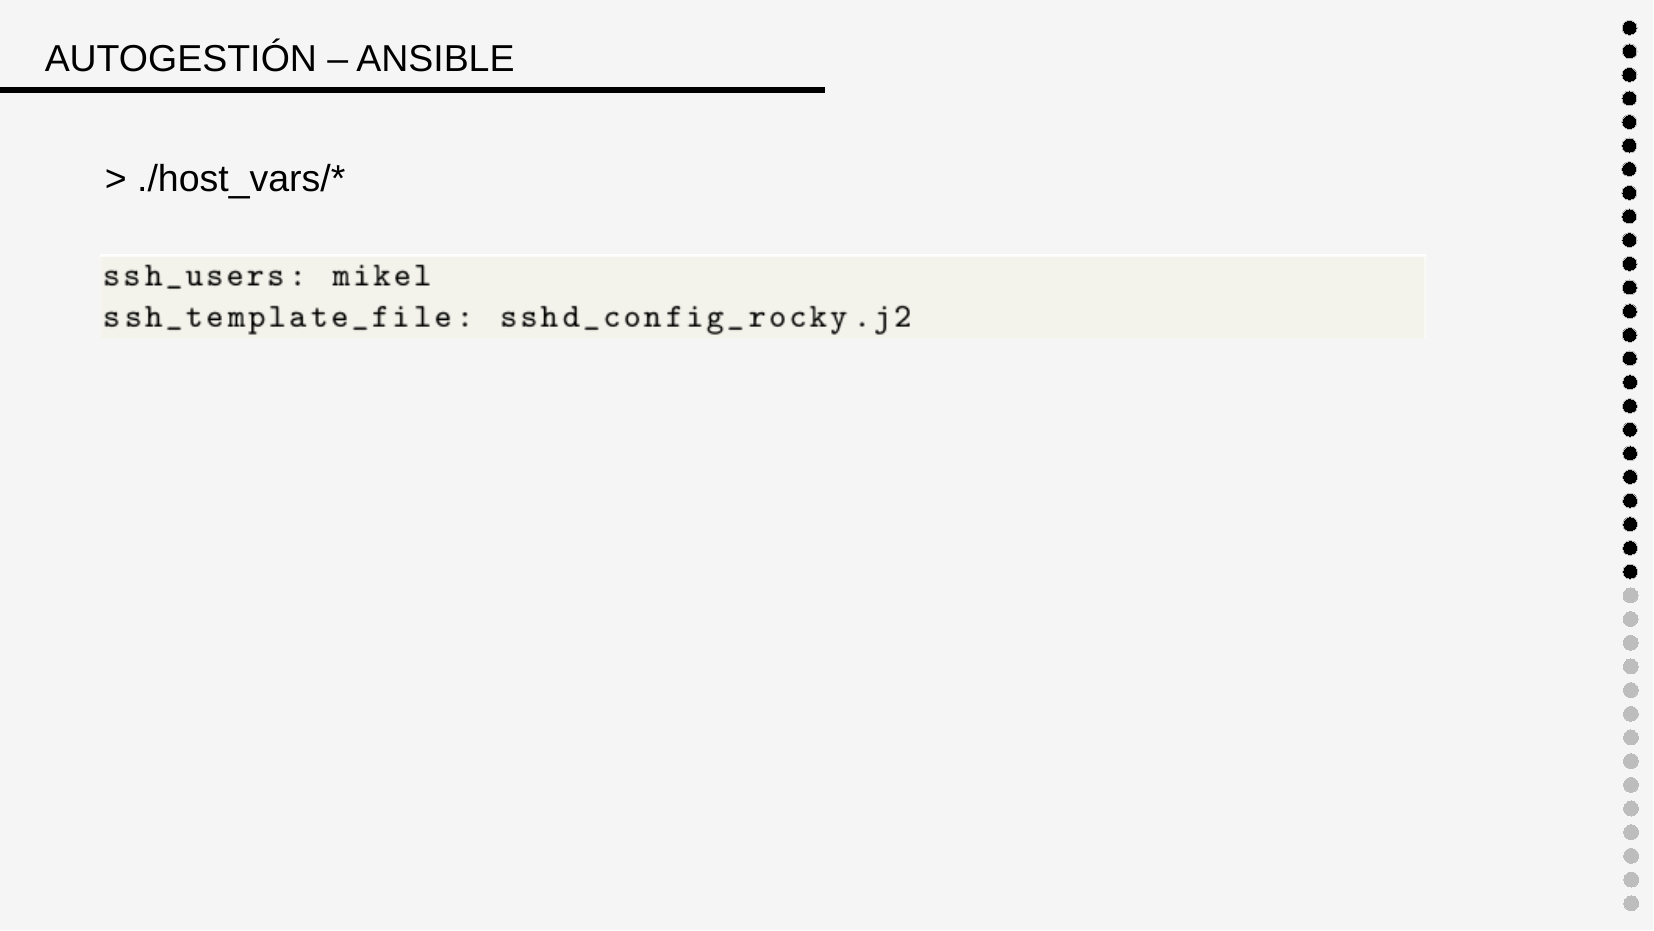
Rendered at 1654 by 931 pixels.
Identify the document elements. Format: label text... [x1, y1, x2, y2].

text_box [1621, 137, 1637, 154]
text_box [1623, 824, 1639, 840]
text_box [1622, 493, 1638, 509]
text_box [1622, 20, 1638, 36]
text_box [1622, 469, 1638, 485]
text_box [1621, 90, 1637, 106]
text_box [1621, 185, 1637, 201]
text_box [1622, 303, 1638, 319]
text_box [1622, 516, 1638, 532]
text_box [1622, 374, 1638, 390]
text_box [1623, 635, 1639, 651]
text_box [1623, 587, 1639, 603]
text_box AUTOGESTIÓN – ANSIBLE [30, 30, 826, 129]
text_box [1622, 43, 1638, 59]
text_box [1623, 848, 1639, 864]
text_box [1623, 895, 1639, 911]
text_box [1622, 398, 1638, 414]
text_box [1623, 872, 1639, 888]
text_box [1622, 279, 1638, 295]
text_box [1622, 256, 1638, 272]
text_box [1622, 564, 1638, 580]
text_box [1623, 682, 1639, 698]
text_box [1622, 350, 1638, 366]
text_box [1621, 161, 1637, 177]
text_box [1621, 208, 1637, 224]
text_box [1621, 67, 1638, 83]
text_box [1623, 611, 1639, 627]
text_box [1622, 327, 1638, 343]
text_box [1623, 777, 1639, 793]
picture [100, 254, 1426, 338]
text_box [1621, 232, 1638, 248]
text_box [1623, 800, 1639, 817]
text_box [1623, 706, 1639, 722]
text_box [1623, 729, 1639, 745]
text_box [1621, 114, 1637, 130]
text_box [1622, 422, 1638, 438]
text_box [1622, 540, 1638, 556]
text_box > ./host_vars/* [90, 150, 1111, 417]
text_box [1622, 445, 1638, 461]
text_box [1623, 658, 1639, 674]
text_box [1623, 753, 1639, 769]
